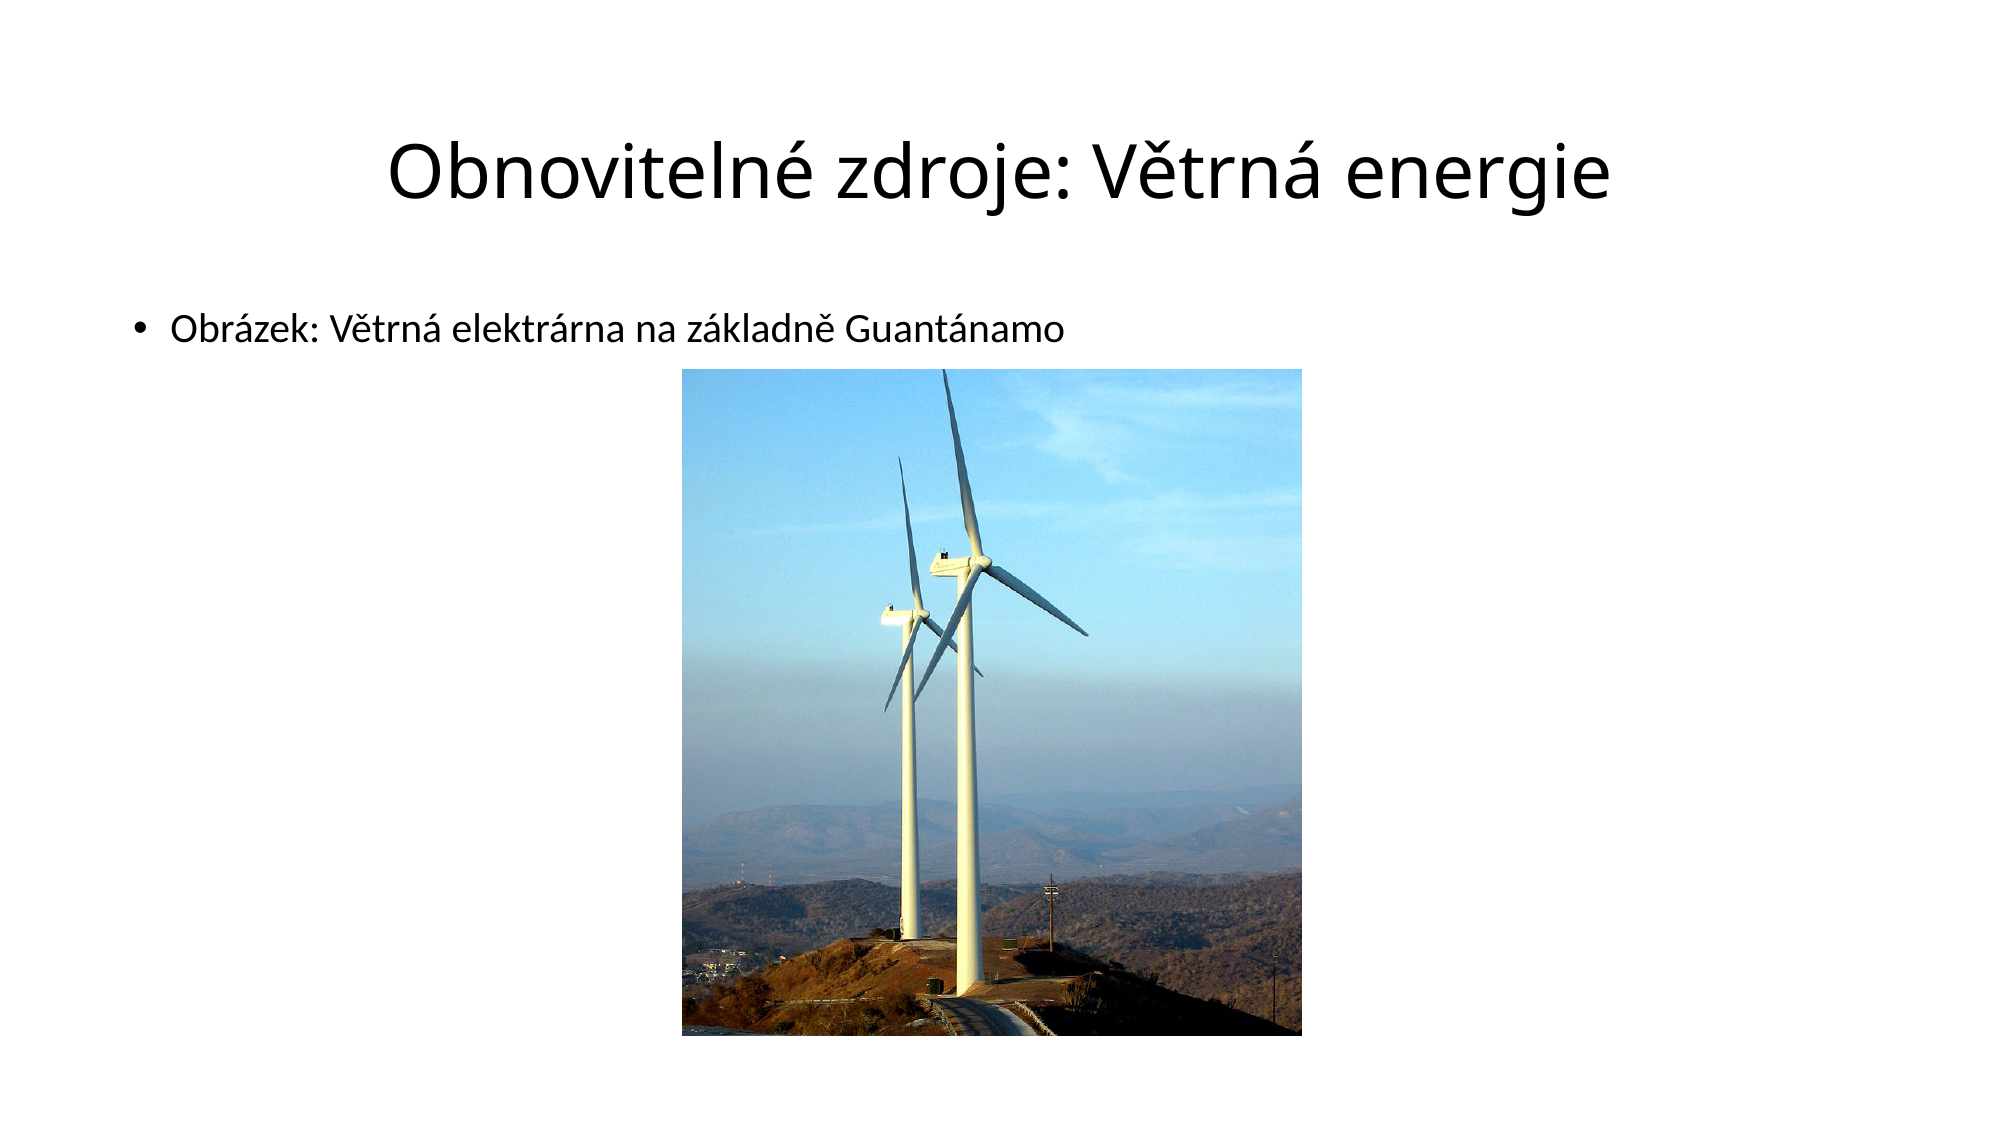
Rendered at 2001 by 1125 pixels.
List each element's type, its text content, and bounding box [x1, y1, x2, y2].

picture [682, 369, 1302, 1036]
list Obrázek: Větrná elektrárna na základně Guantánamo [117, 299, 1843, 1014]
title Obnovitelné zdroje: Větrná energie [137, 59, 1863, 278]
